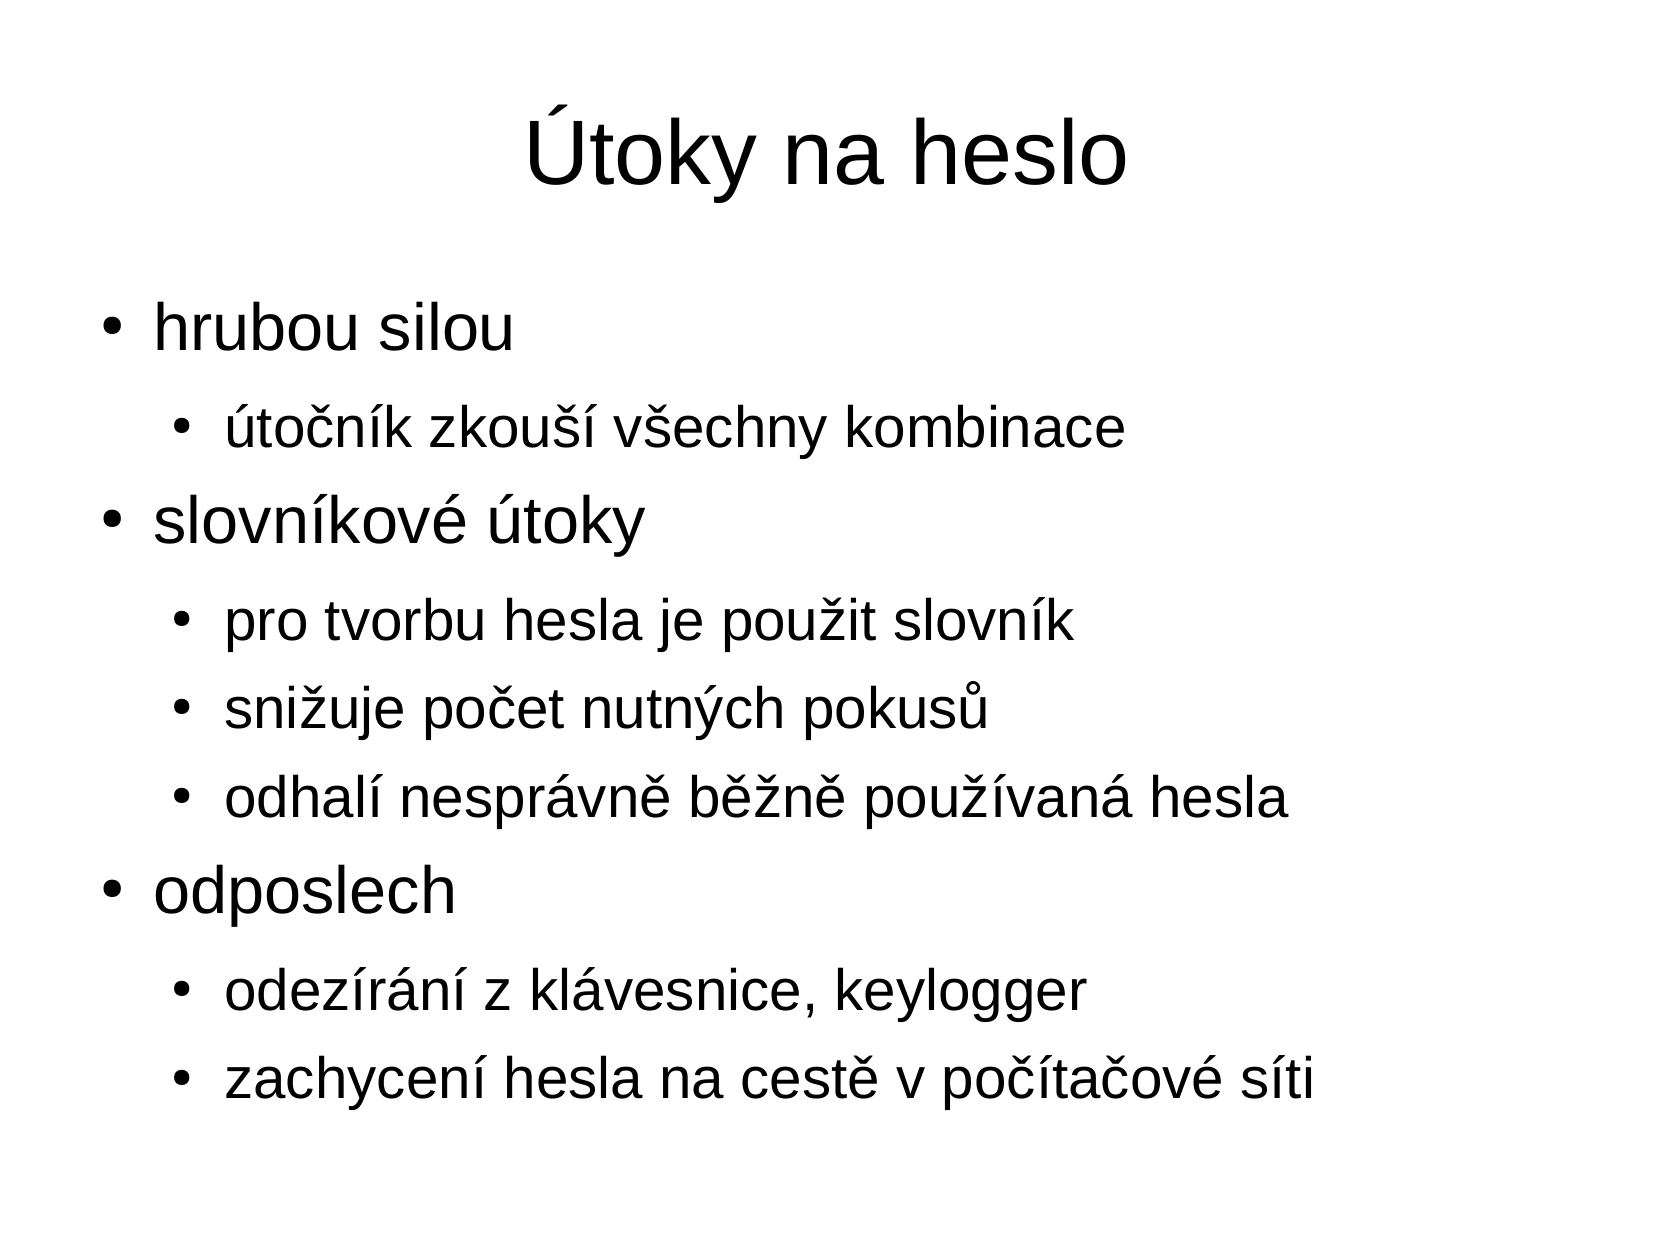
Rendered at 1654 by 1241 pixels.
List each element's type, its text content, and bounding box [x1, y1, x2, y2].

list hrubou silou útočník zkouší všechny kombinace slovníkové útoky pro tvorbu hesla je použit slovník snižuje počet nutných pokusů odhalí nesprávně běžně používaná hesla odposlech odezírání z klávesnice, keylogger zachycení hesla na cestě v počítačové síti [82, 290, 1571, 1109]
title Útoky na heslo [82, 49, 1571, 257]
